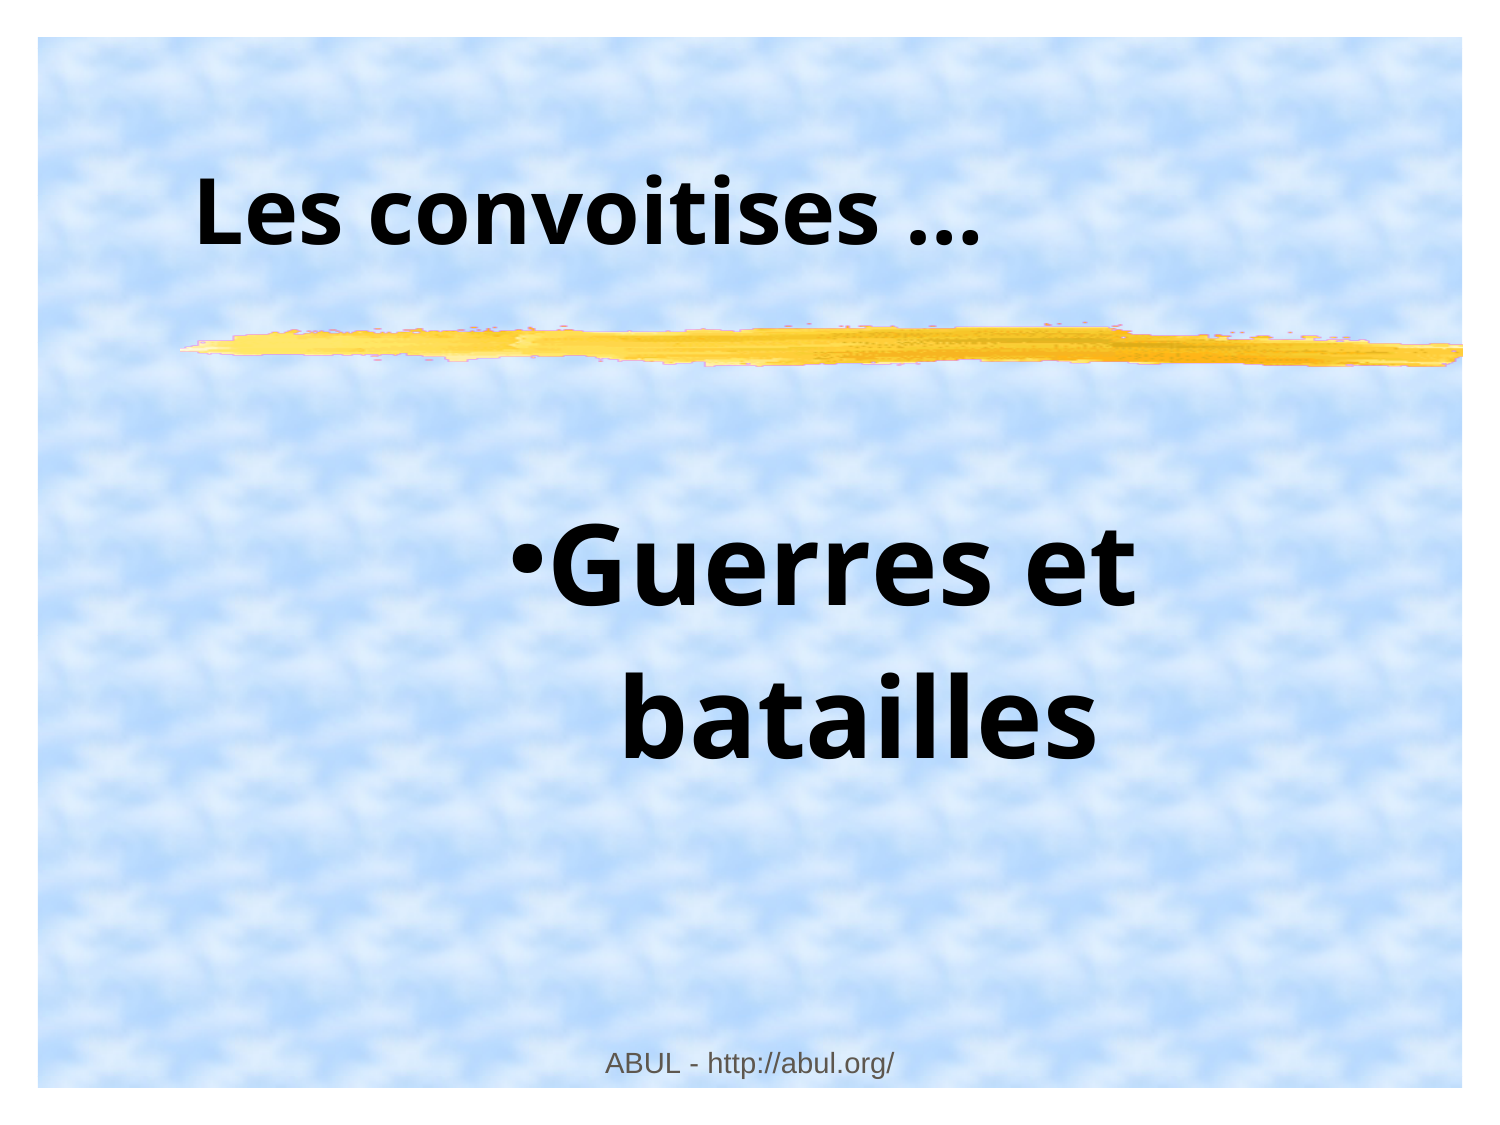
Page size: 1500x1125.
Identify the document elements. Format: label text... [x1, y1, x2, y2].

picture [37, 37, 1463, 1088]
subtitle Guerres et batailles [255, 499, 1320, 778]
title Les convoitises … [177, 121, 1389, 297]
